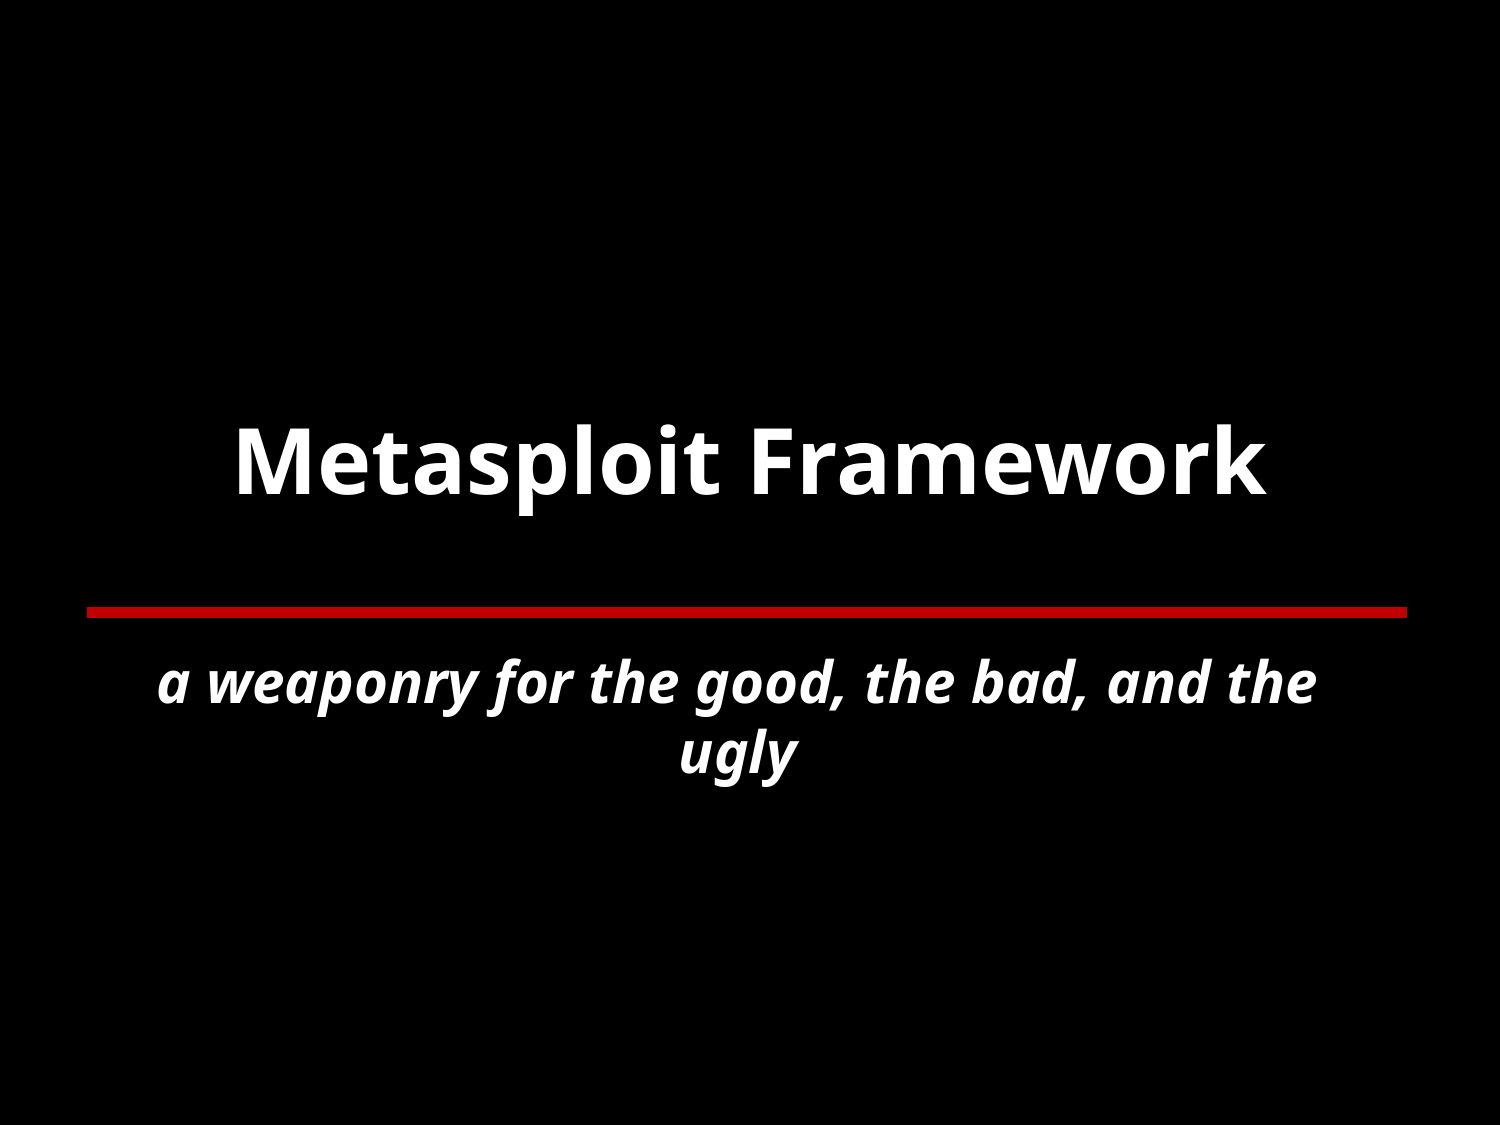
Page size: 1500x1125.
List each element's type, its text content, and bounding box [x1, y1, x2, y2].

subtitle a weaponry for the good, the bad, and the ugly [112, 637, 1363, 925]
title Metasploit Framework [112, 324, 1388, 591]
